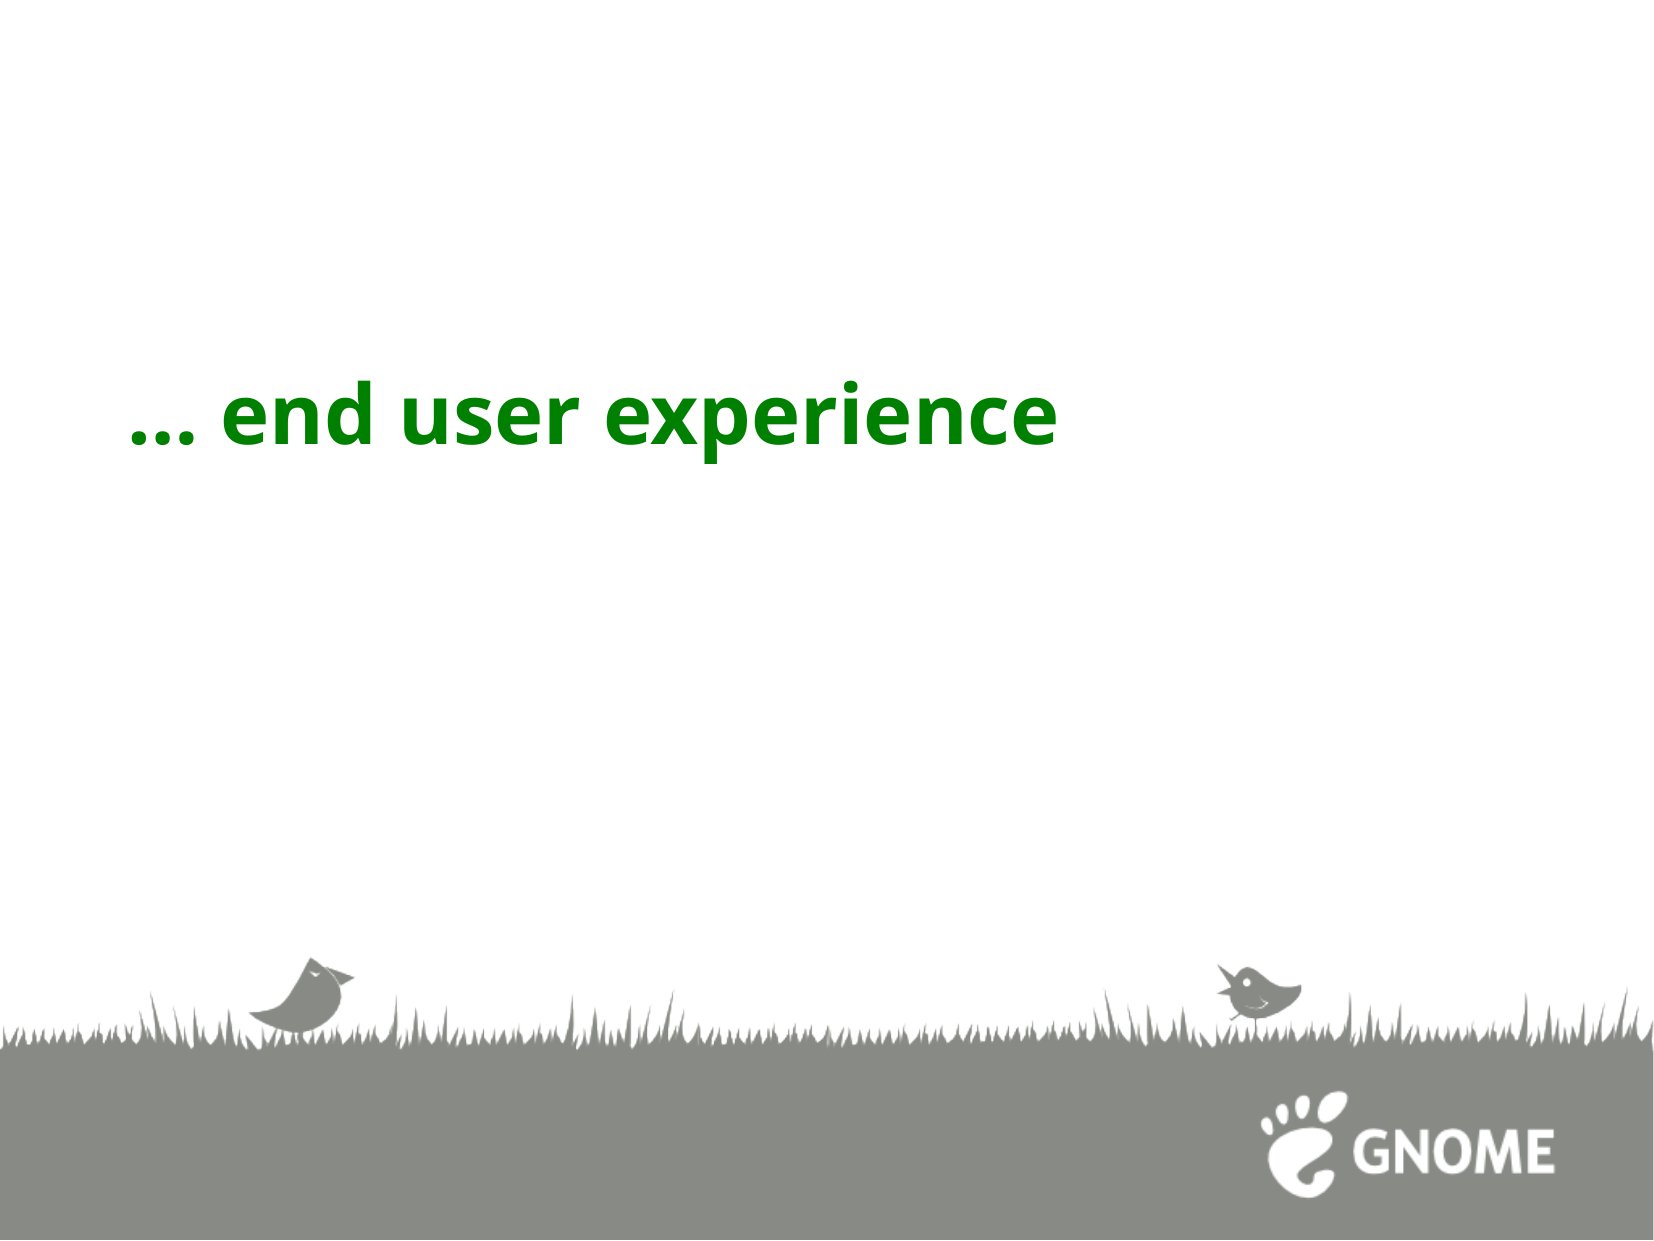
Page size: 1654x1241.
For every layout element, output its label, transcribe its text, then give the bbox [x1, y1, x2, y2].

text_box … end user experience [112, 348, 1276, 462]
picture [0, 0, 1654, 1241]
